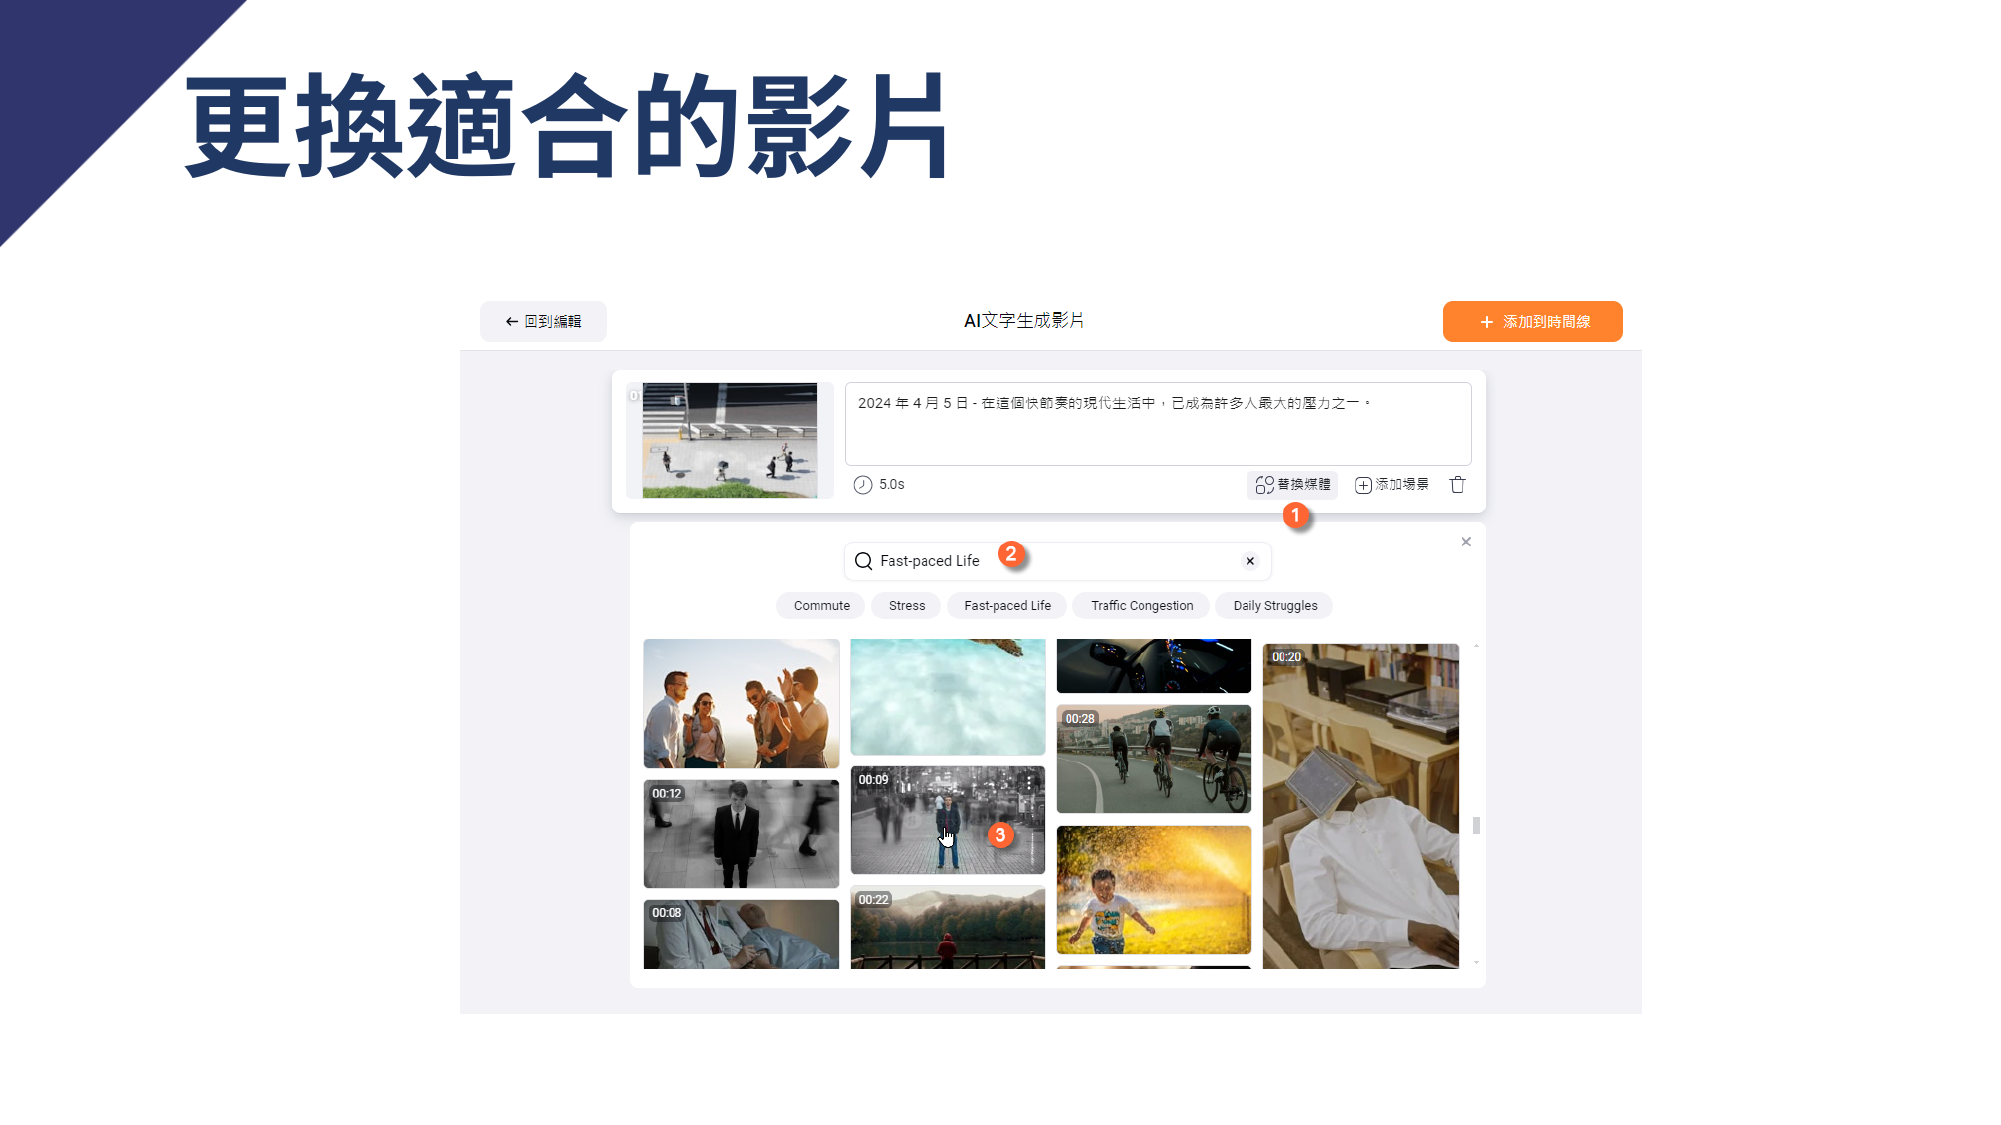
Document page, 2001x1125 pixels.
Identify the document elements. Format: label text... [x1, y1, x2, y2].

title 更換適合的影片 [165, 34, 1938, 231]
picture [0, 0, 2001, 1125]
